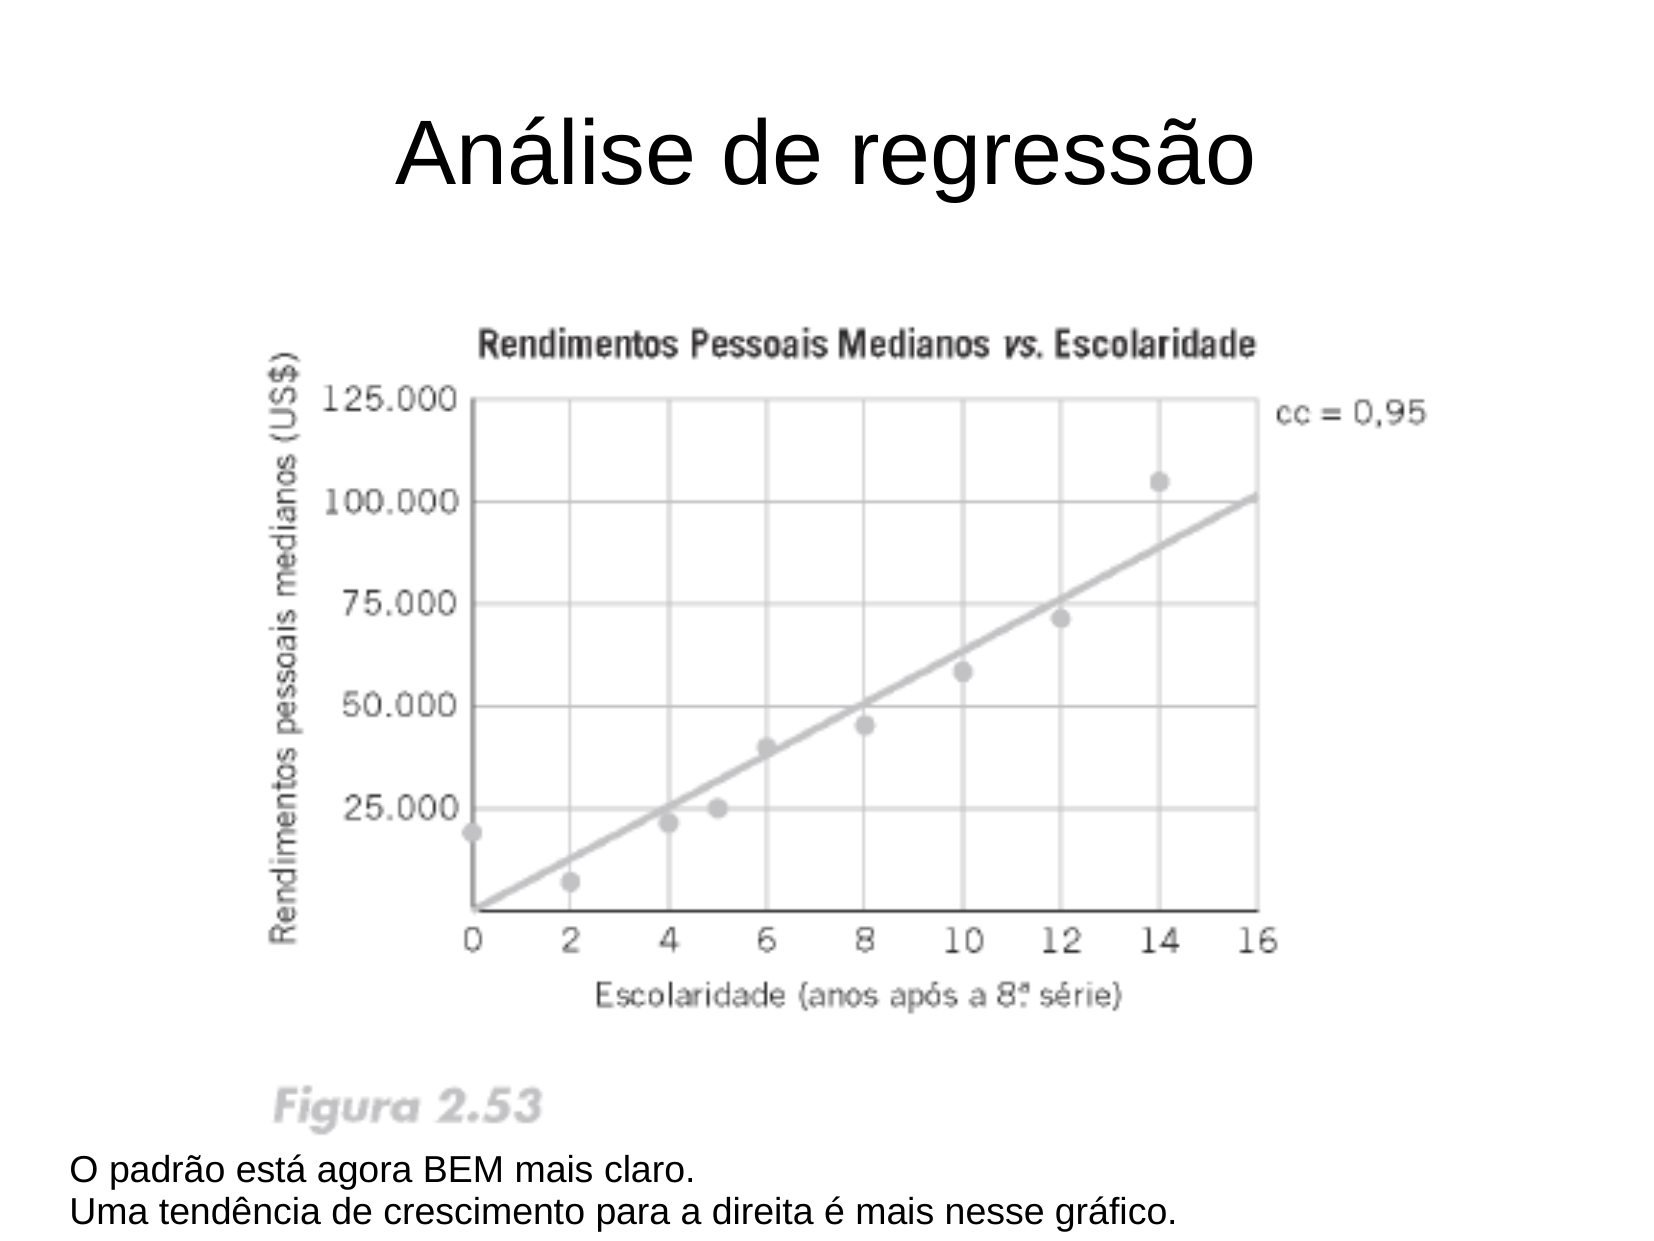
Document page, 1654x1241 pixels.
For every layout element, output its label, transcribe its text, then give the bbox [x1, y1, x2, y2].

title Análise de regressão [82, 49, 1571, 257]
text_box O padrão está agora BEM mais claro. Uma tendência de crescimento para a direita é mais nesse gráfico. [54, 1141, 1193, 1241]
picture [212, 265, 1474, 1170]
